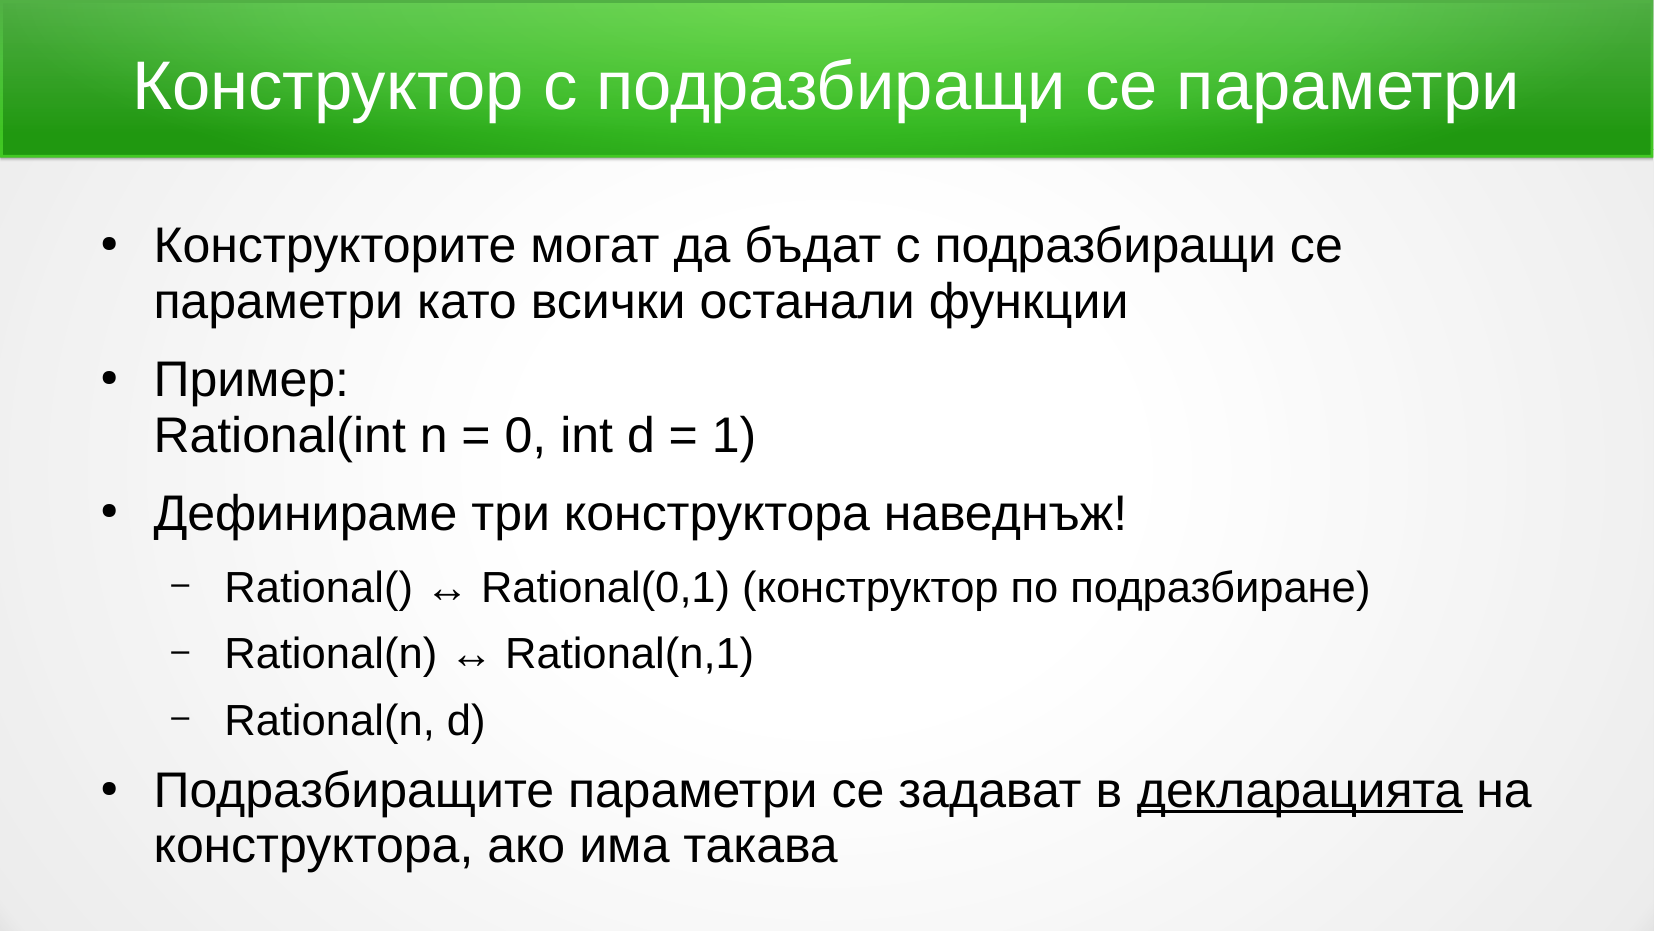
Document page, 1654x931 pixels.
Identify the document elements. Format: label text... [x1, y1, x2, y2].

list Конструкторите могат да бъдат с подразбиращи се параметри като всички останали функции Пример: Rational(int n = 0, int d = 1) Дефинираме три конструктора наведнъж! Rational() ↔ Rational(0,1) (конструктор по подразбиране) Rational(n) ↔ Rational(n,1) Rational(n, d) Подразбиращите параметри се задават в декларацията на конструктора, ако има такава [82, 217, 1538, 886]
title Конструктор с подразбиращи се параметри [82, 37, 1571, 135]
